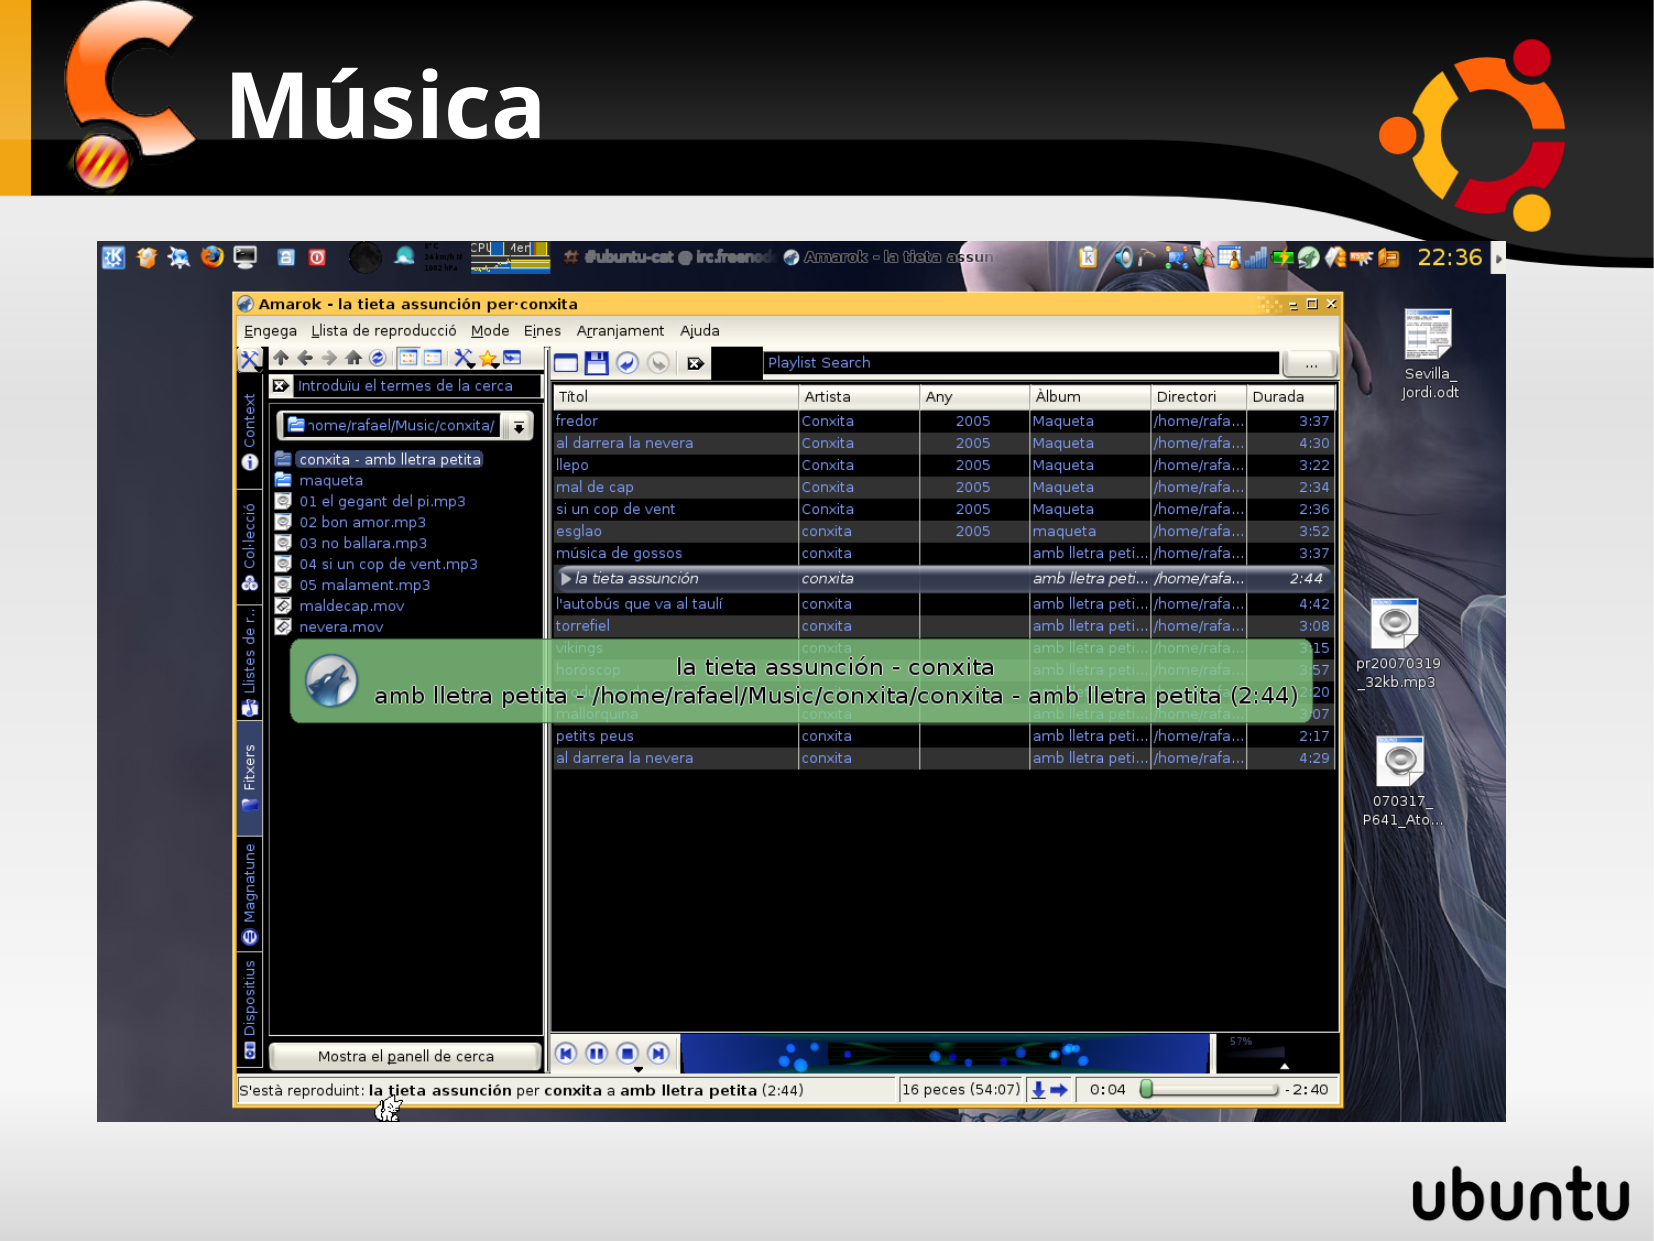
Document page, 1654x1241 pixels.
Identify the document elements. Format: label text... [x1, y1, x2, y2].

picture [0, 0, 1654, 1241]
title Música [76, 0, 1565, 208]
